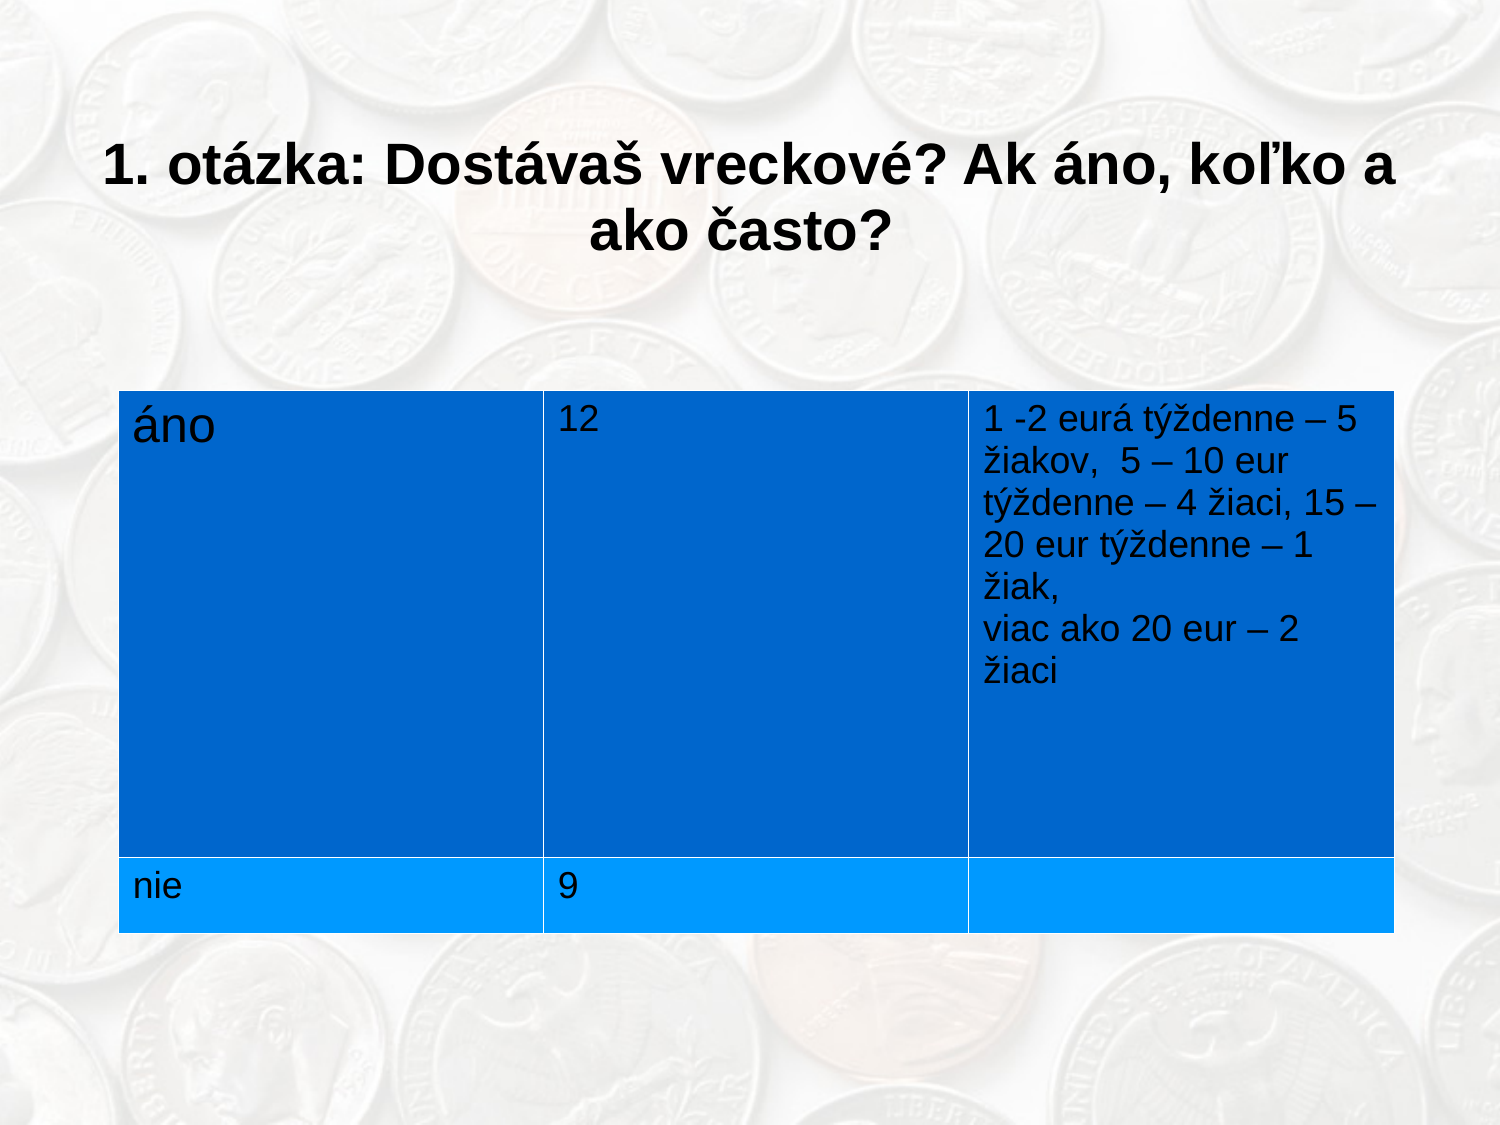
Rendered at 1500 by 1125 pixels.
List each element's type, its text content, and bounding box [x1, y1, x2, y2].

table_header 1 -2 eurá týždenne – 5 žiakov, 5 – 10 eur týždenne – 4 žiaci, 15 – 20 eur týždenne – 1 žiak, viac ako 20 eur – 2 žiaci [969, 391, 1394, 857]
table_cell [969, 858, 1394, 933]
title 1. otázka: Dostávaš vreckové? Ak áno, koľko a ako často? [70, 57, 1430, 272]
picture [0, 0, 1500, 1125]
table_header 12 [544, 391, 968, 857]
table_cell nie [119, 858, 543, 933]
table_cell 9 [544, 858, 968, 933]
table_header áno [119, 391, 543, 857]
